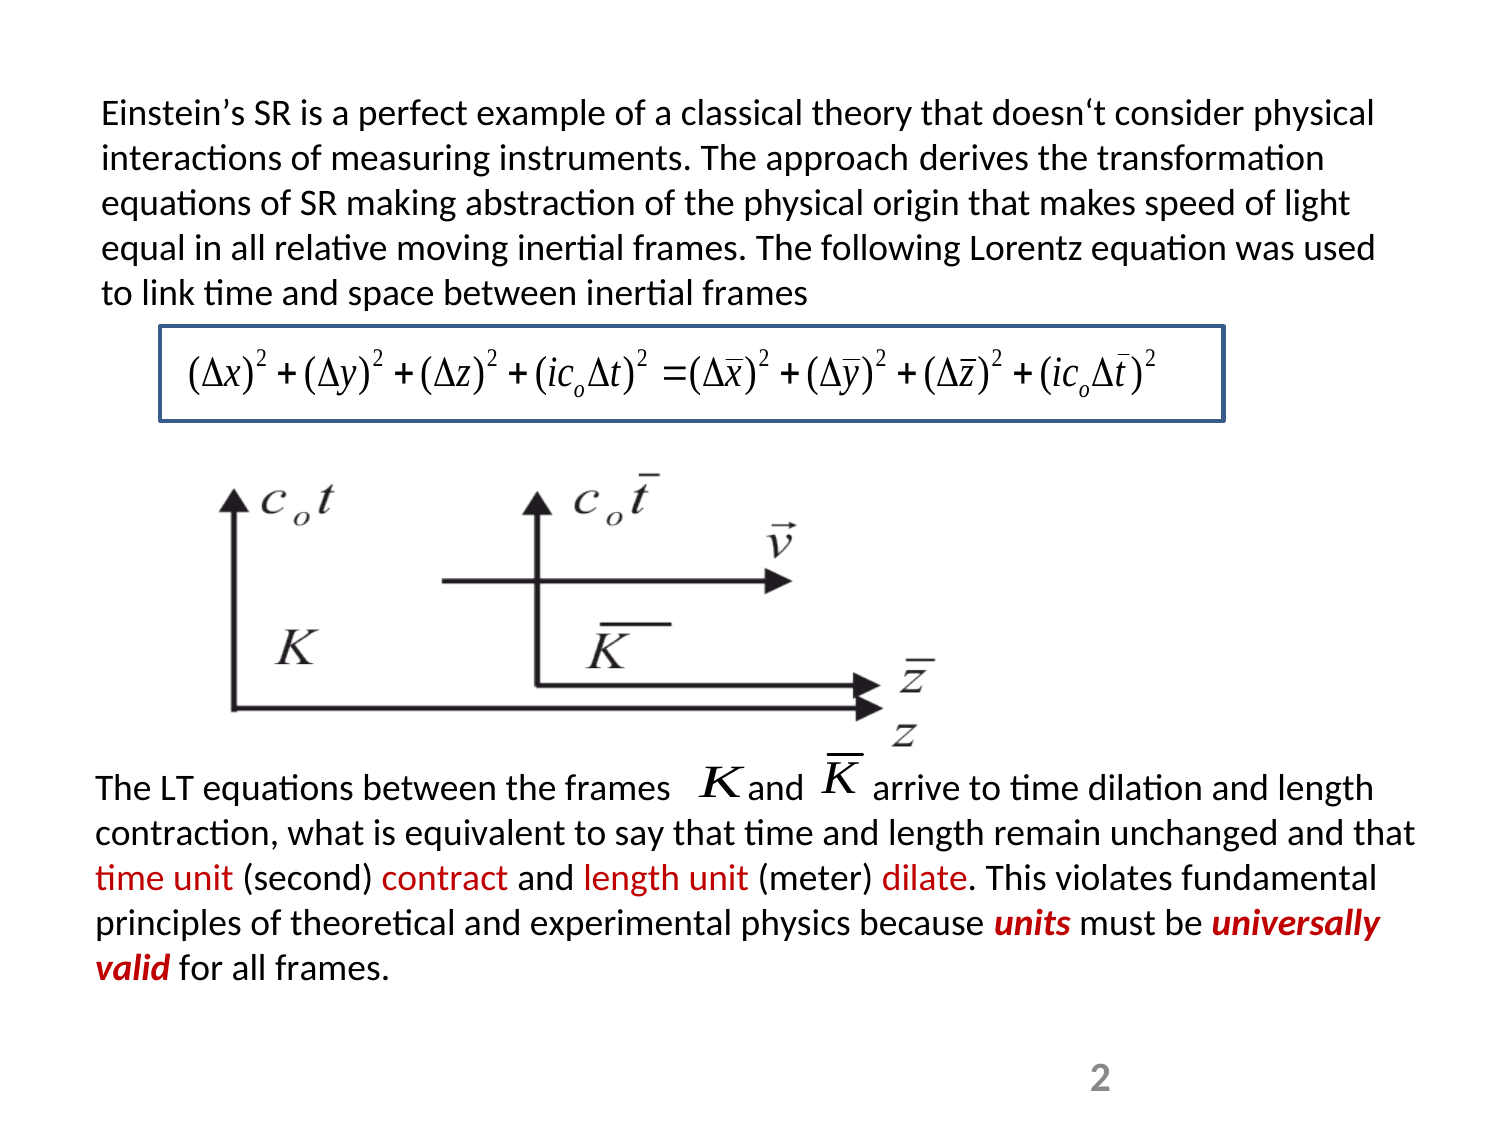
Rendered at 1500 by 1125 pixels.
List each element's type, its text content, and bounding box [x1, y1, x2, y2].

picture [218, 463, 950, 754]
chart [183, 339, 1164, 408]
text_box The LT equations between the frames and arrive to time dilation and length contraction, what is equivalent to say that time and length remain unchanged and that time unit (second) contract and length unit (meter) dilate. This violates fundamental principles of theoretical and experimental physics because units must be universally valid for all frames. [80, 754, 1457, 1043]
text_box [1074, 1043, 1426, 1103]
text_box v [160, 326, 1223, 421]
text_box Einstein’s SR is a perfect example of a classical theory that doesn‘t consider physical interactions of measuring instruments. The approach derives the transformation equations of SR making abstraction of the physical origin that makes speed of light equal in all relative moving inertial frames. The following Lorentz equation was used to link time and space between inertial frames [86, 80, 1418, 323]
chart [687, 754, 757, 805]
chart [812, 743, 874, 802]
